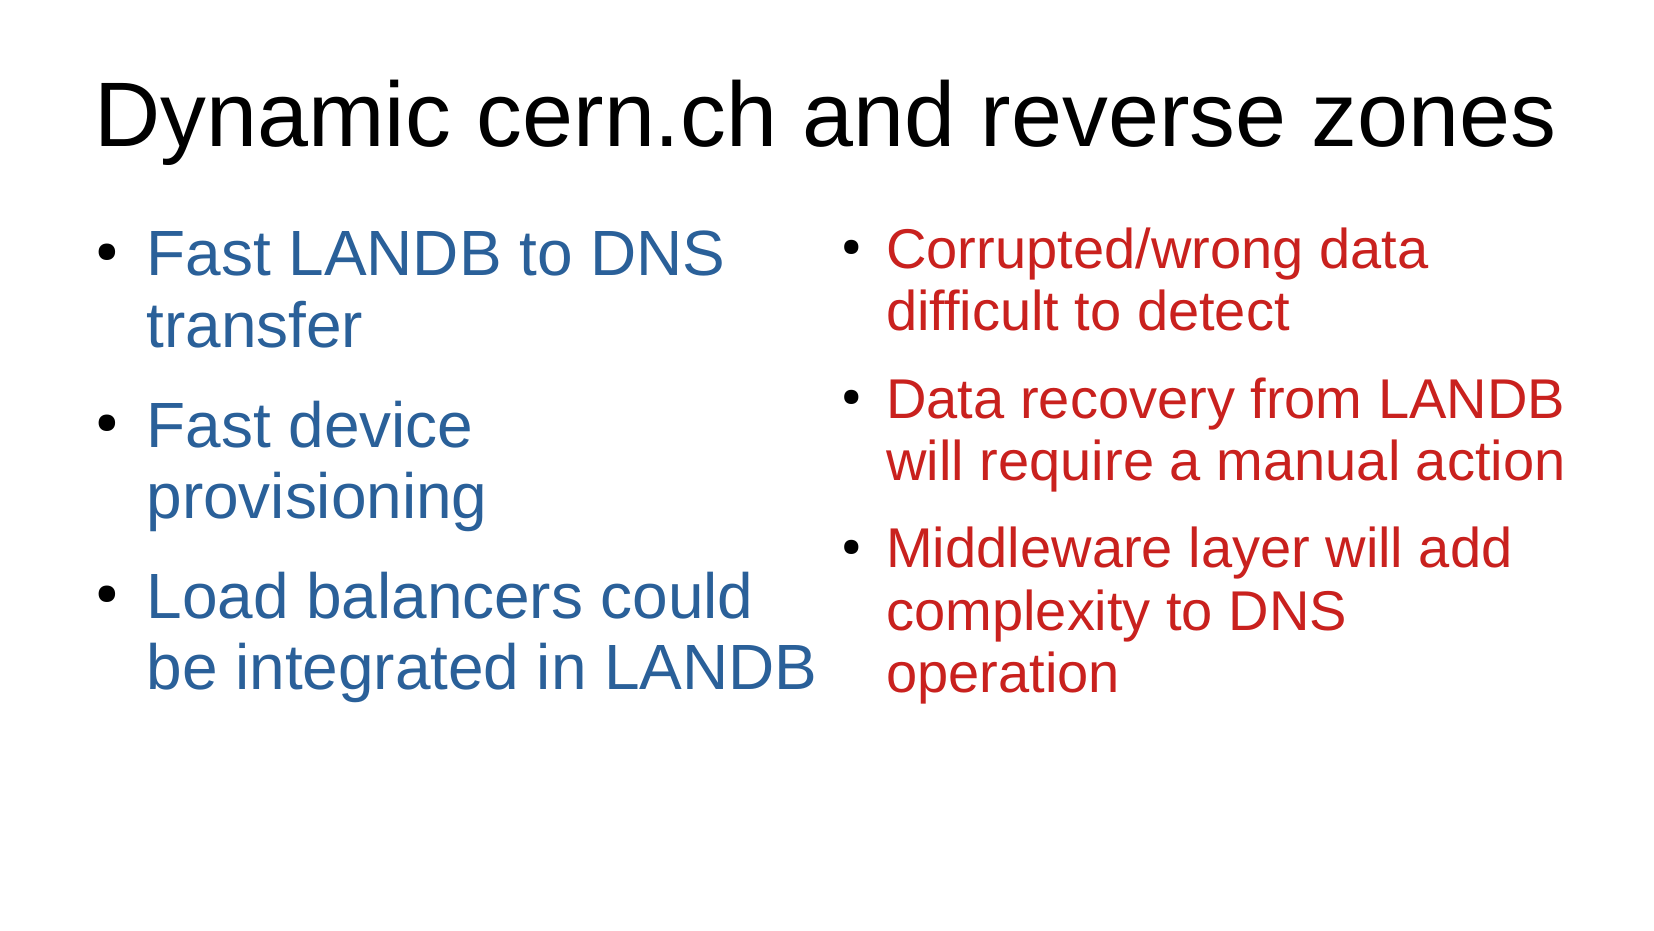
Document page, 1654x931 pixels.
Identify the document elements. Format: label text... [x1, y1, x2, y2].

list Corrupted/wrong data difficult to detect Data recovery from LANDB will require a manual action Middleware layer will add complexity to DNS operation [826, 217, 1570, 758]
list Fast LANDB to DNS transfer Fast device provisioning Load balancers could be integrated in LANDB [78, 217, 821, 758]
title Dynamic cern.ch and reverse zones [82, 37, 1571, 193]
